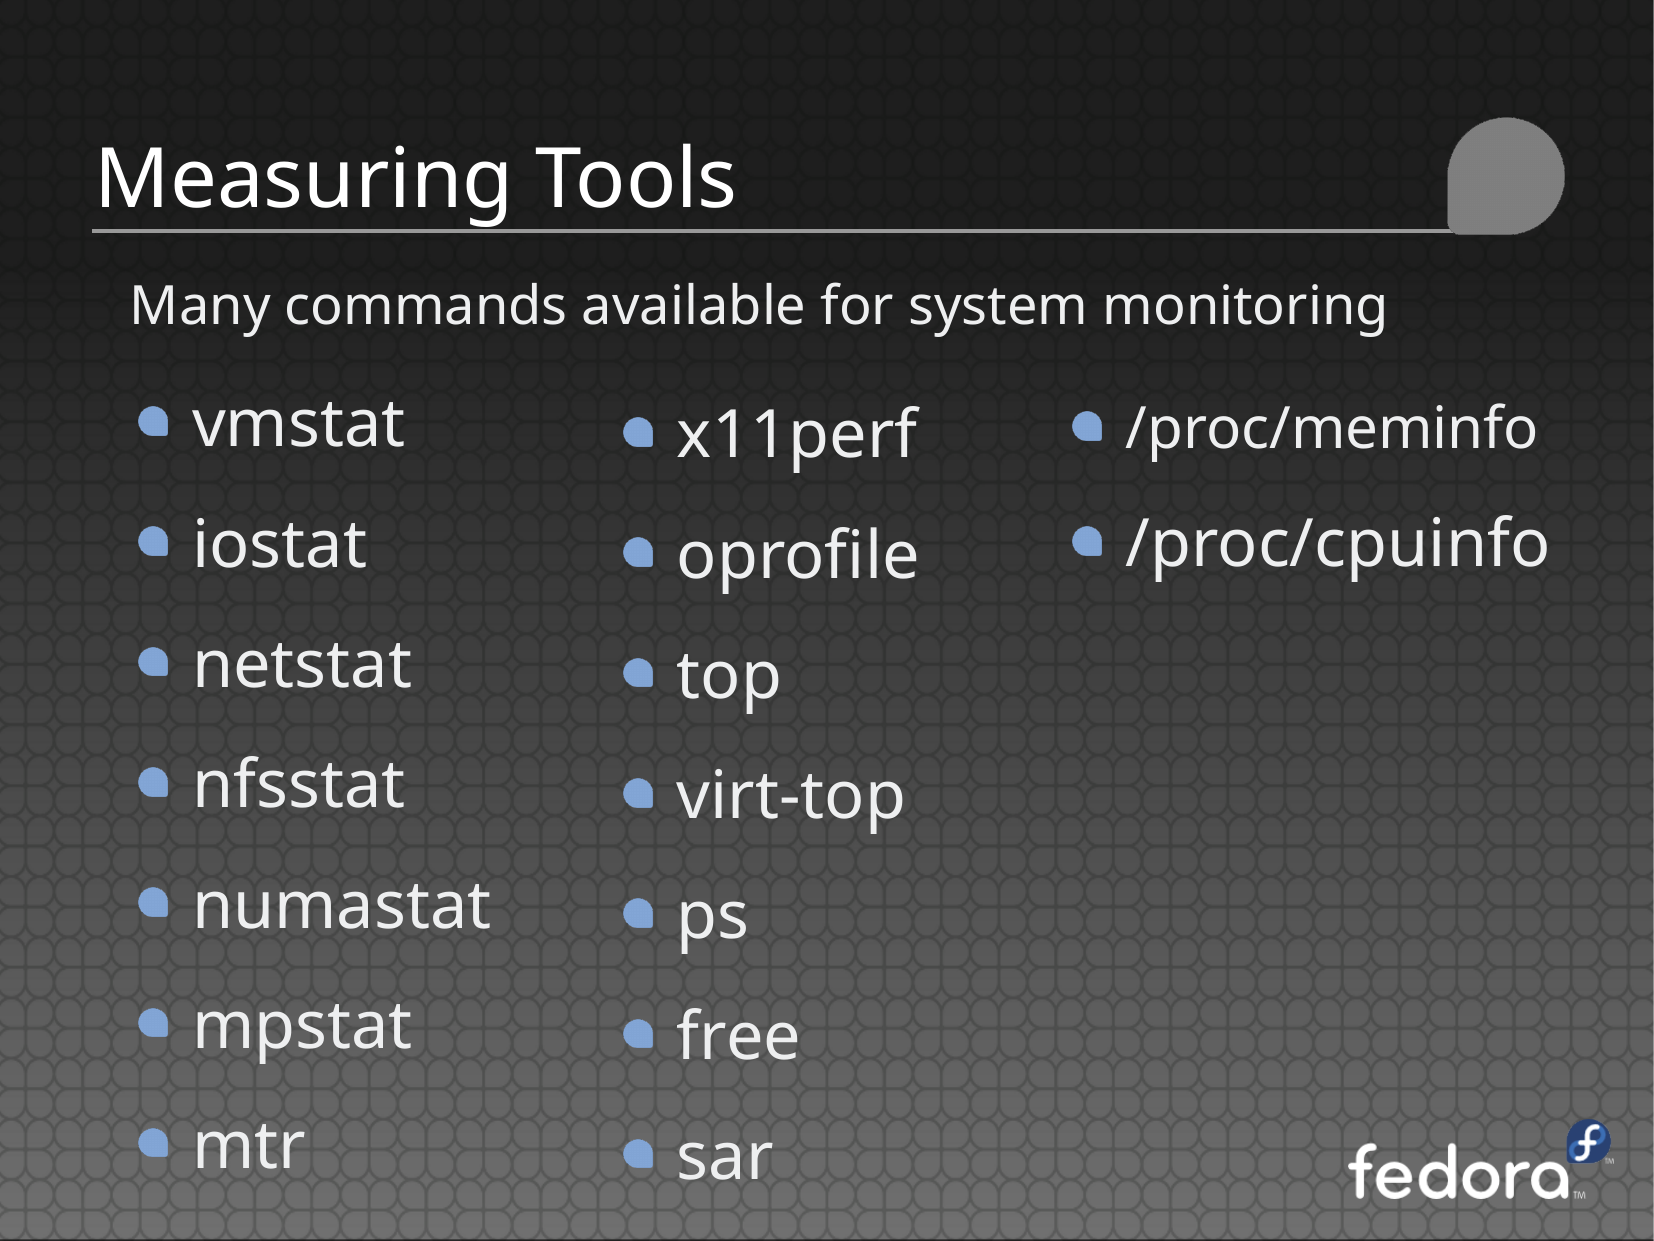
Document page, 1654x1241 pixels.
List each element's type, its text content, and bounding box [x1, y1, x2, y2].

list Many commands available for system monitoring [129, 266, 1619, 346]
list vmstat iostat netstat nfsstat numastat mpstat mtr [121, 375, 547, 1205]
list x11perf oprofile top virt-top ps free sar ethtool [606, 386, 974, 1216]
list /proc/meminfo /proc/cpuinfo [1054, 386, 1654, 1116]
picture [0, 0, 1654, 1241]
title Measuring Tools [94, 100, 1426, 251]
